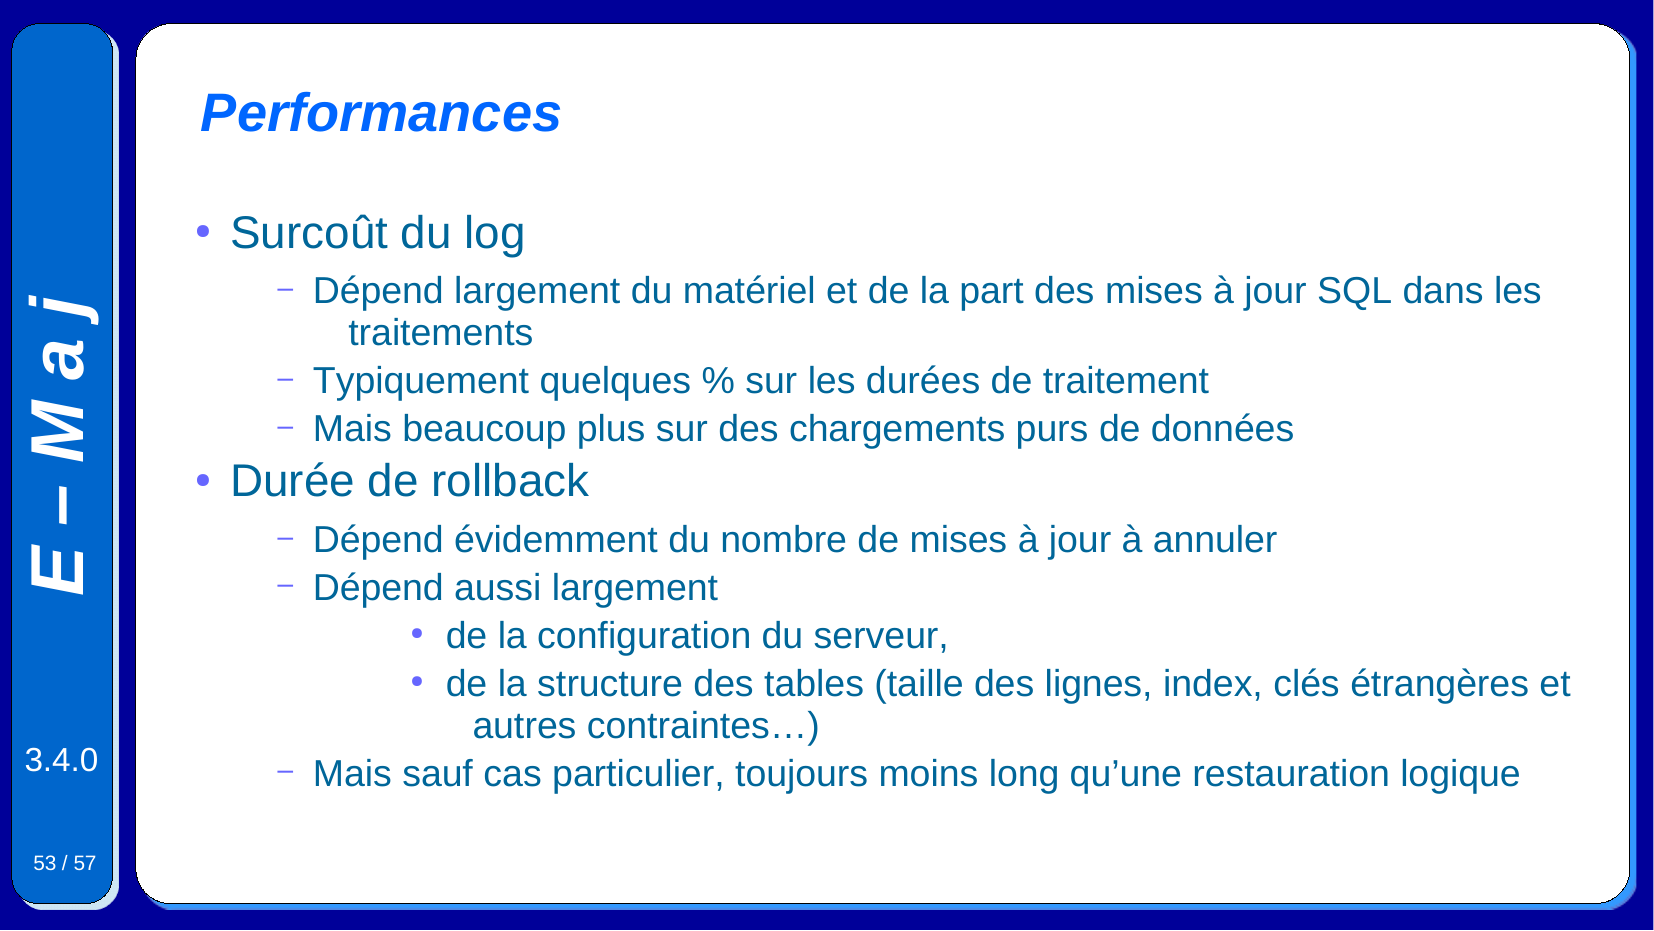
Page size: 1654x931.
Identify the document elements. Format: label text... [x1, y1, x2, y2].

list Surcoût du log Dépend largement du matériel et de la part des mises à jour SQL dans les traitements Typiquement quelques % sur les durées de traitement Mais beaucoup plus sur des chargements purs de données Durée de rollback Dépend évidemment du nombre de mises à jour à annuler Dépend aussi largement de la configuration du serveur, de la structure des tables (taille des lignes, index, clés étrangères et autres contraintes…) Mais sauf cas particulier, toujours moins long qu’une restauration logique [177, 206, 1587, 827]
title Performances [200, 34, 1575, 191]
